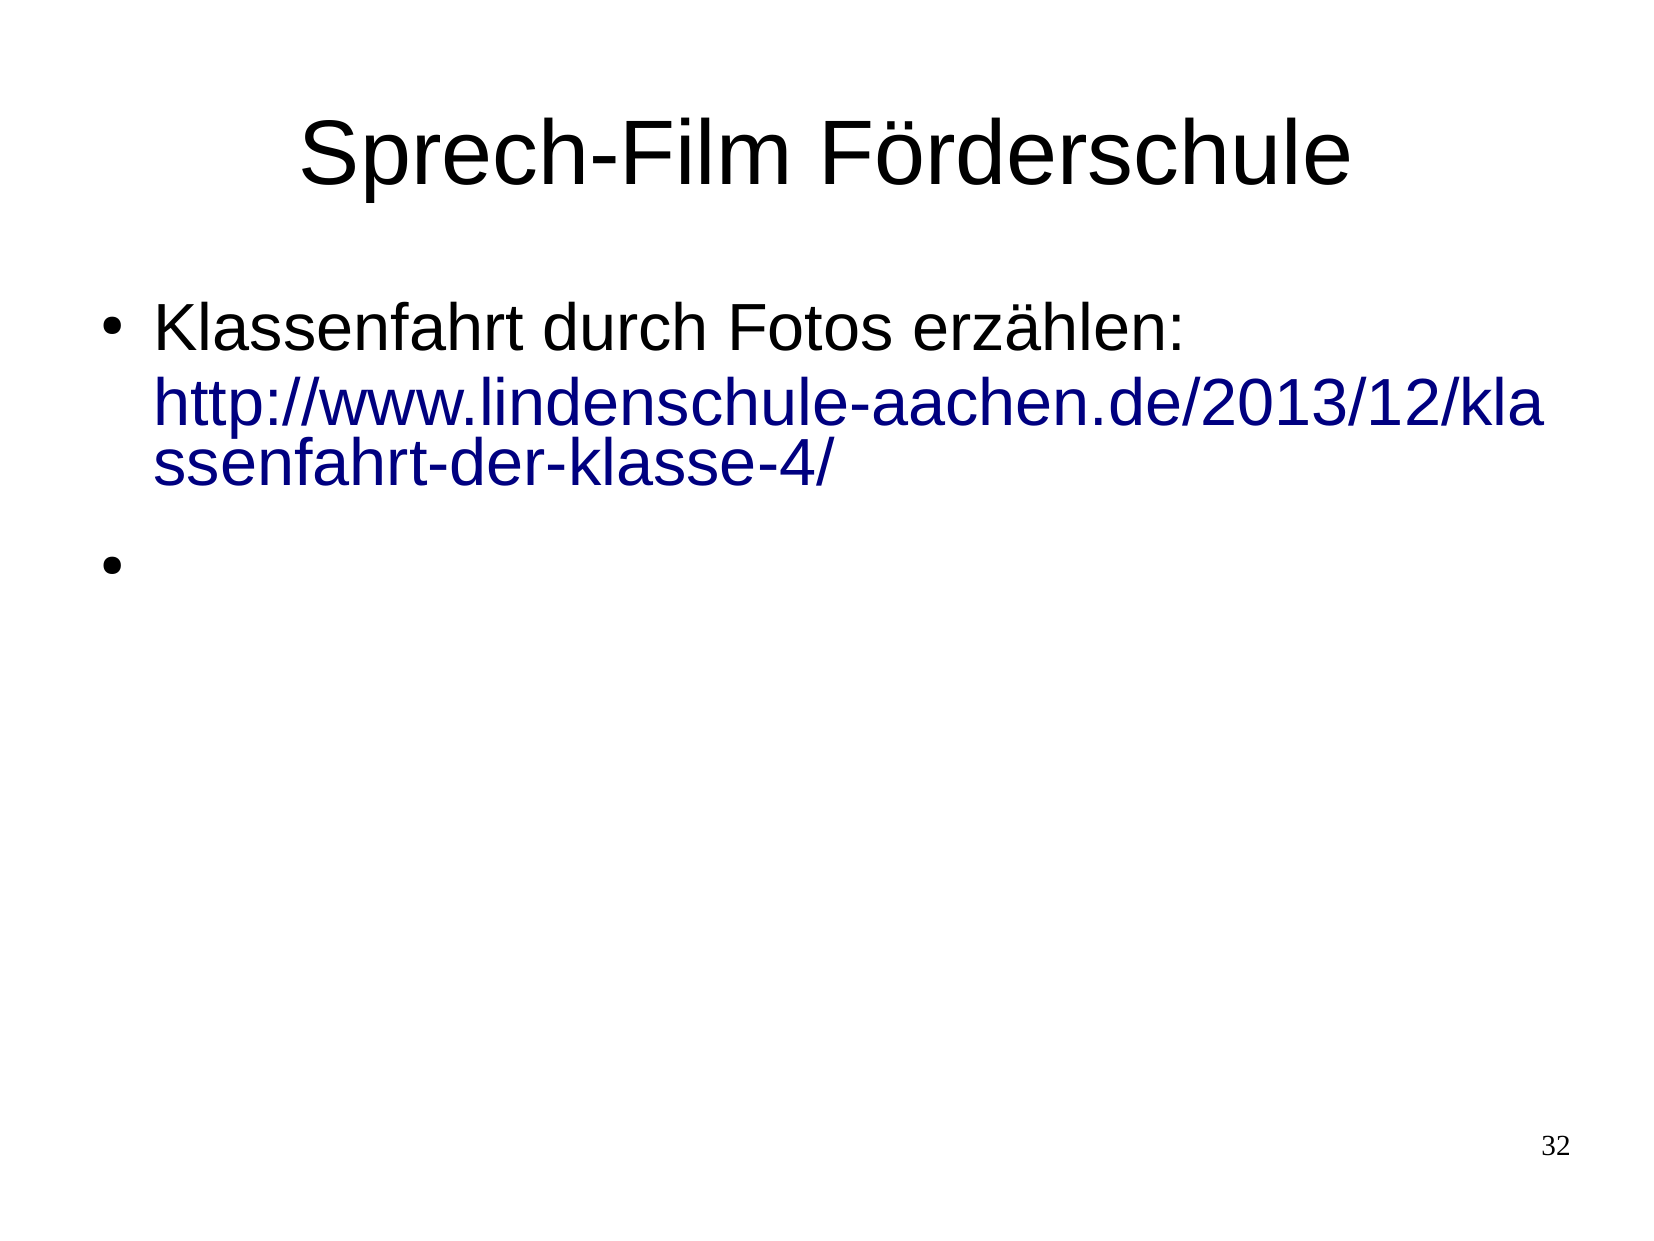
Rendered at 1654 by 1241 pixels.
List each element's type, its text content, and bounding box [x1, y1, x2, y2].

list Klassenfahrt durch Fotos erzählen: http://www.lindenschule-aachen.de/2013/12/klassenfahrt-der-klasse-4/ [82, 290, 1571, 1010]
title Sprech-Film Förderschule [82, 49, 1571, 257]
